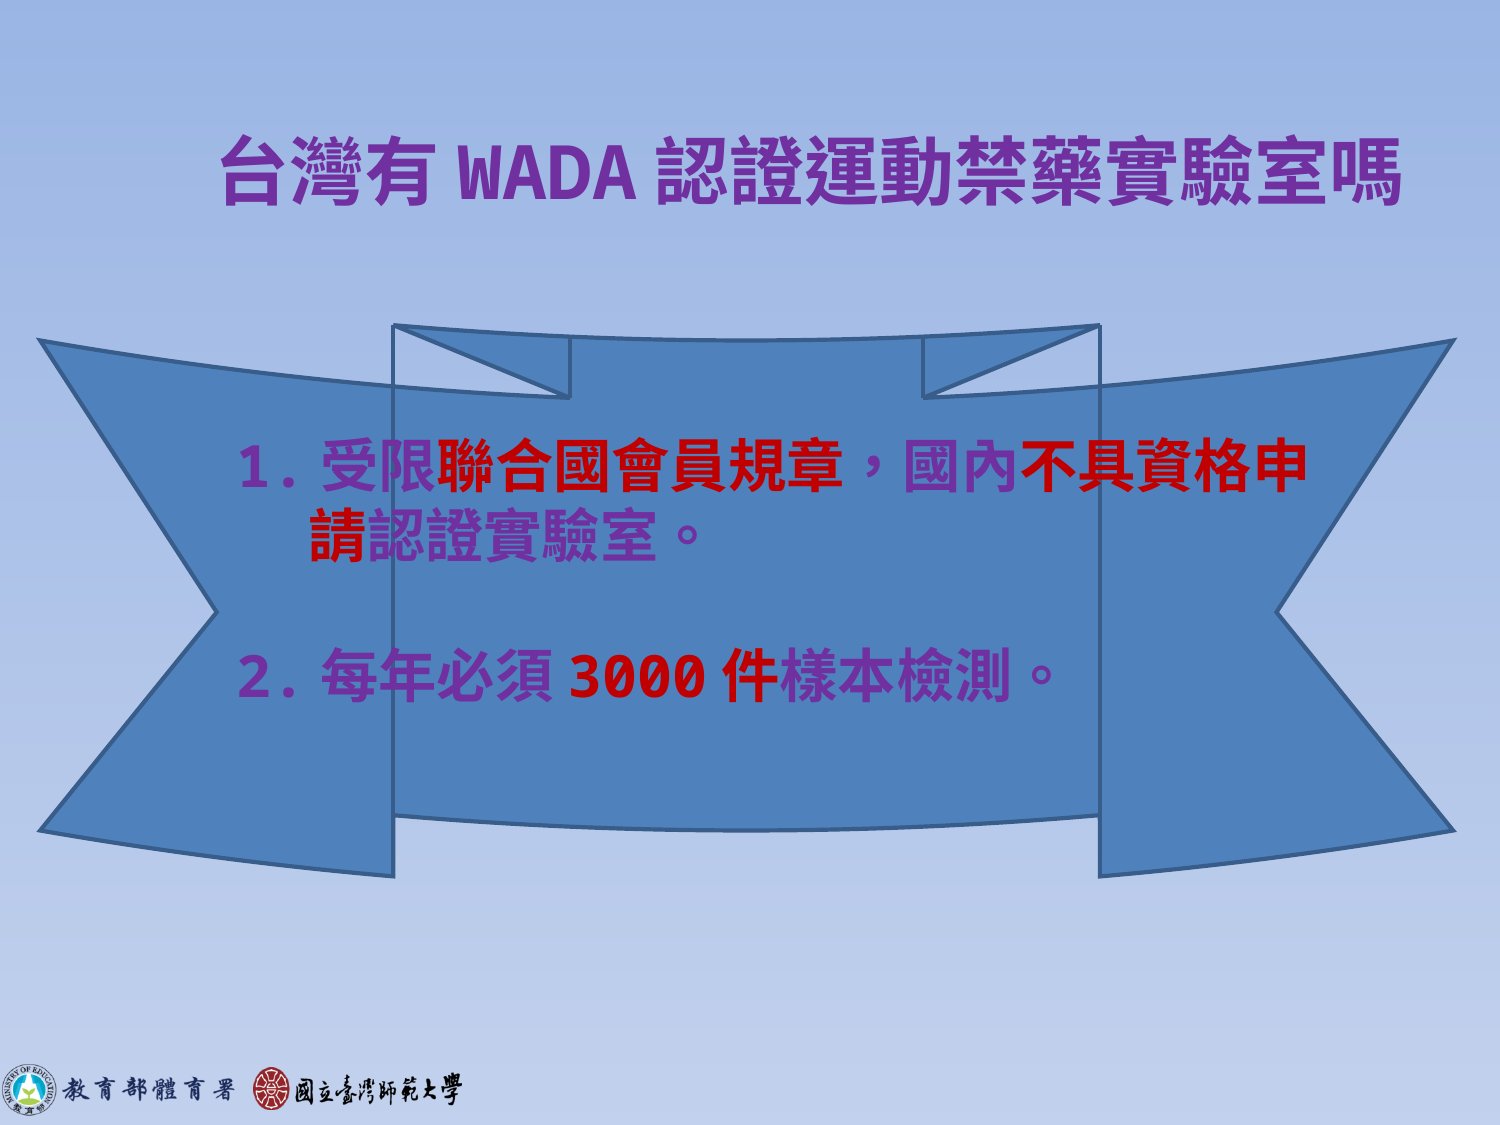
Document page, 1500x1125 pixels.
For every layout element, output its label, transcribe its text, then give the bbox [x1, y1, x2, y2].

text_box 台灣有WADA認證運動禁藥實驗室嗎 [199, 117, 1453, 222]
text_box [40, 325, 1454, 877]
text_box 1.受限聯合國會員規章，國內不具資格申 請認證實驗室。 2.每年必須3000件樣本檢測。 [221, 422, 1351, 717]
